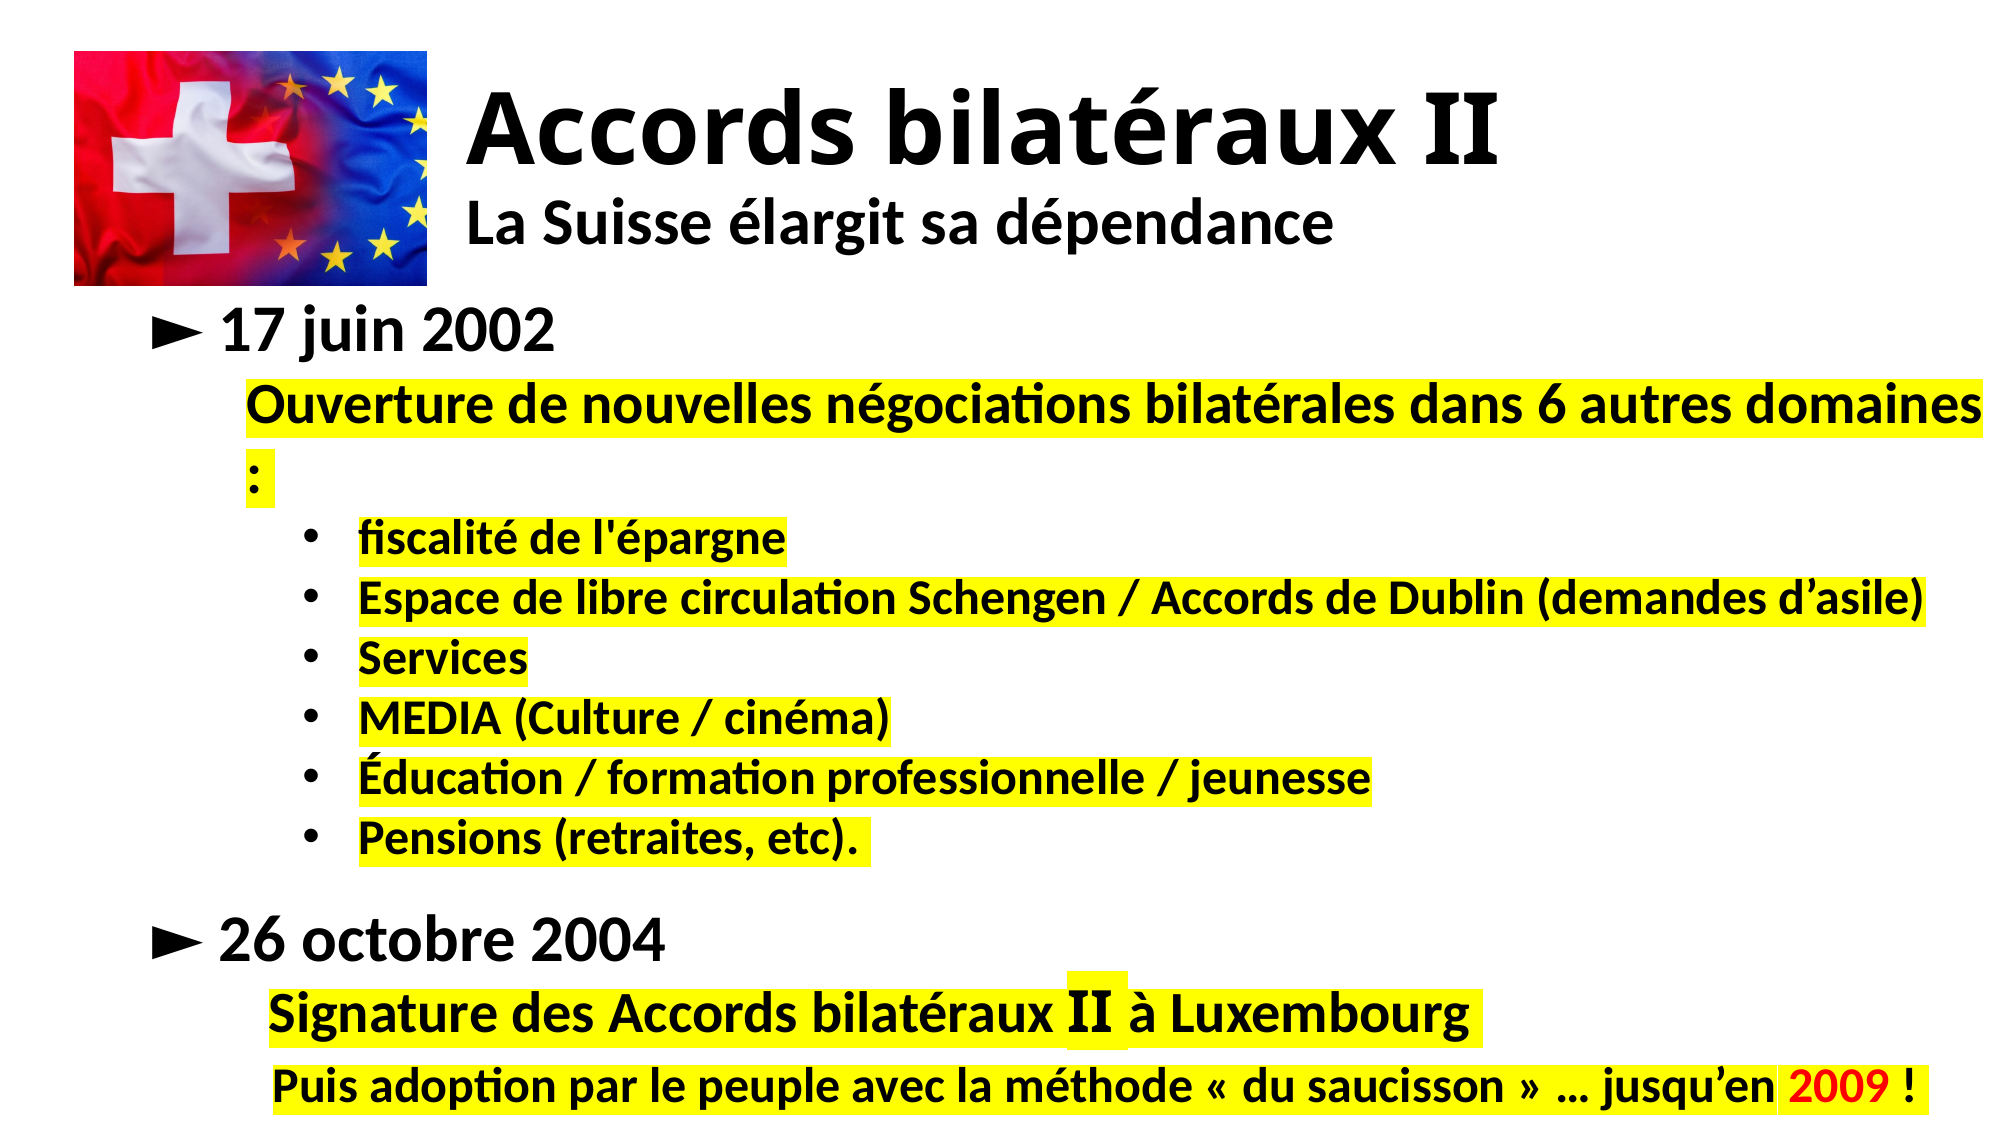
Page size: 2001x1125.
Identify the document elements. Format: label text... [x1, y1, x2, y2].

text_box 17 juin 2002 Ouverture de nouvelles négociations bilatérales dans 6 autres domaines : fiscalité de l'épargne Espace de libre circulation Schengen / Accords de Dublin (demandes d’asile) Services MEDIA (Culture / cinéma) Éducation / formation professionnelle / jeunesse Pensions (retraites, etc). 26 octobre 2004 Signature des Accords bilatéraux II à Luxembourg Puis adoption par le peuple avec la méthode « du saucisson » … jusqu’en 2009 ! [137, 277, 2000, 1060]
title Accords bilatéraux II La Suisse élargit sa dépendance [451, 59, 2000, 277]
picture [74, 51, 427, 287]
